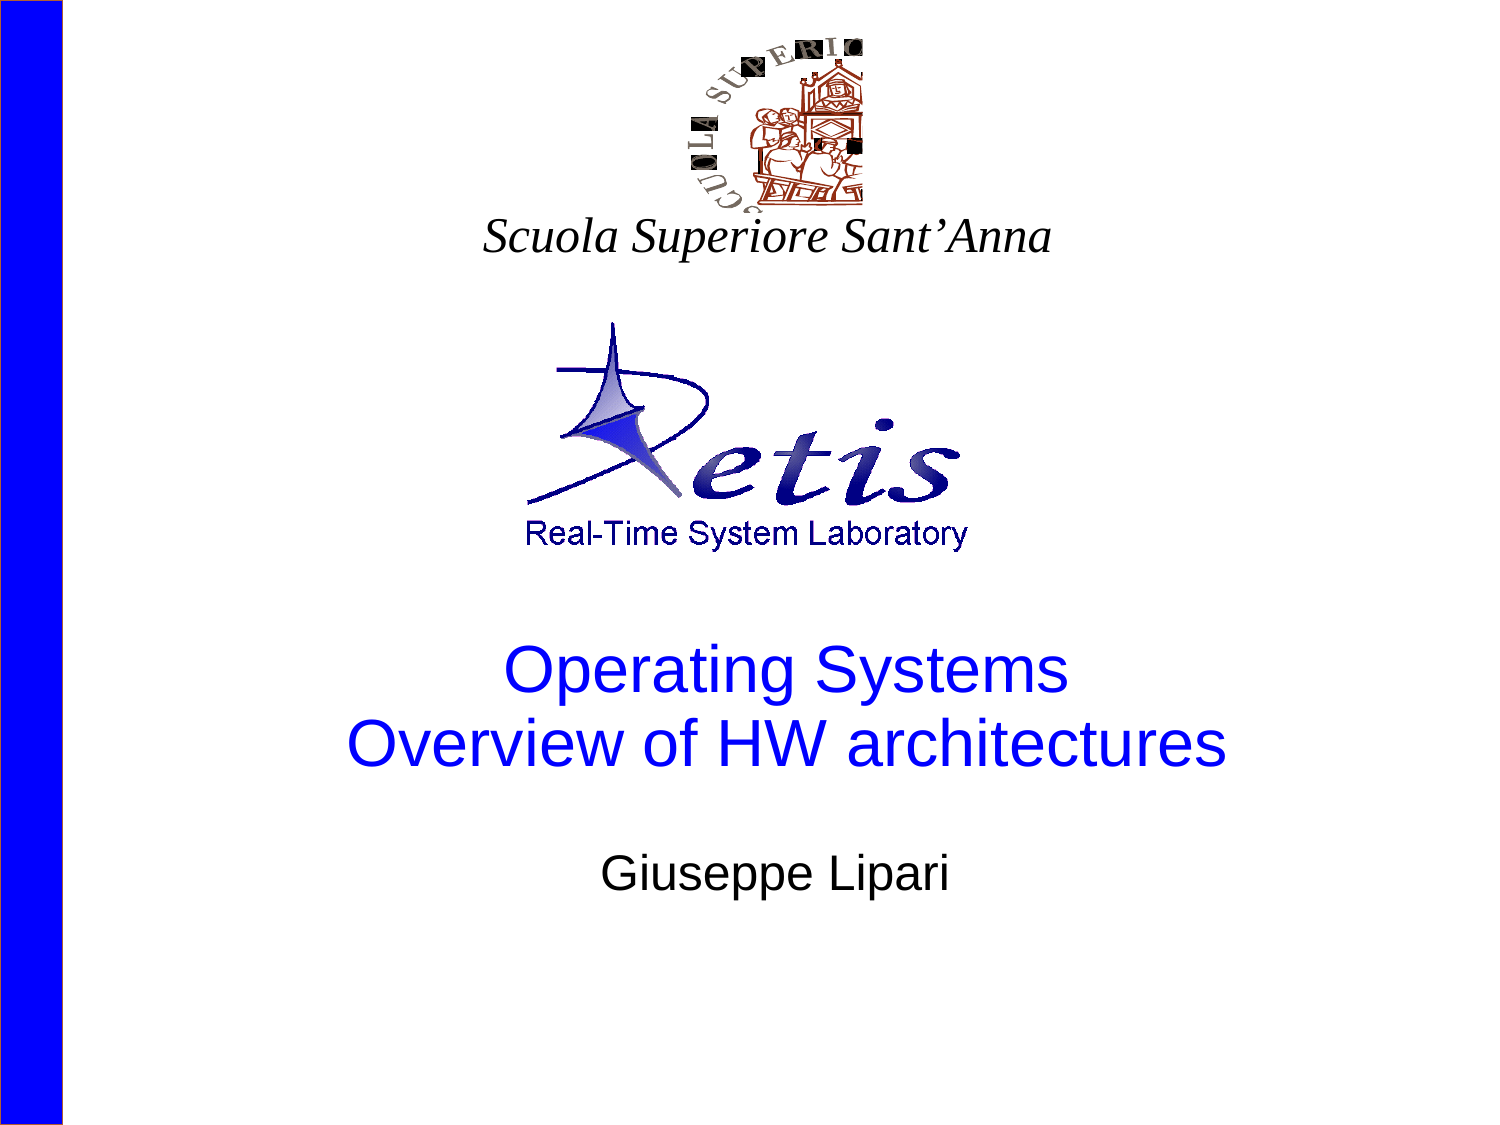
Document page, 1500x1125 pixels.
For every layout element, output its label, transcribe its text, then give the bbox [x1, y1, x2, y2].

title Operating Systems Overview of HW architectures [150, 599, 1426, 814]
subtitle Giuseppe Lipari [249, 837, 1300, 938]
picture [517, 320, 980, 557]
